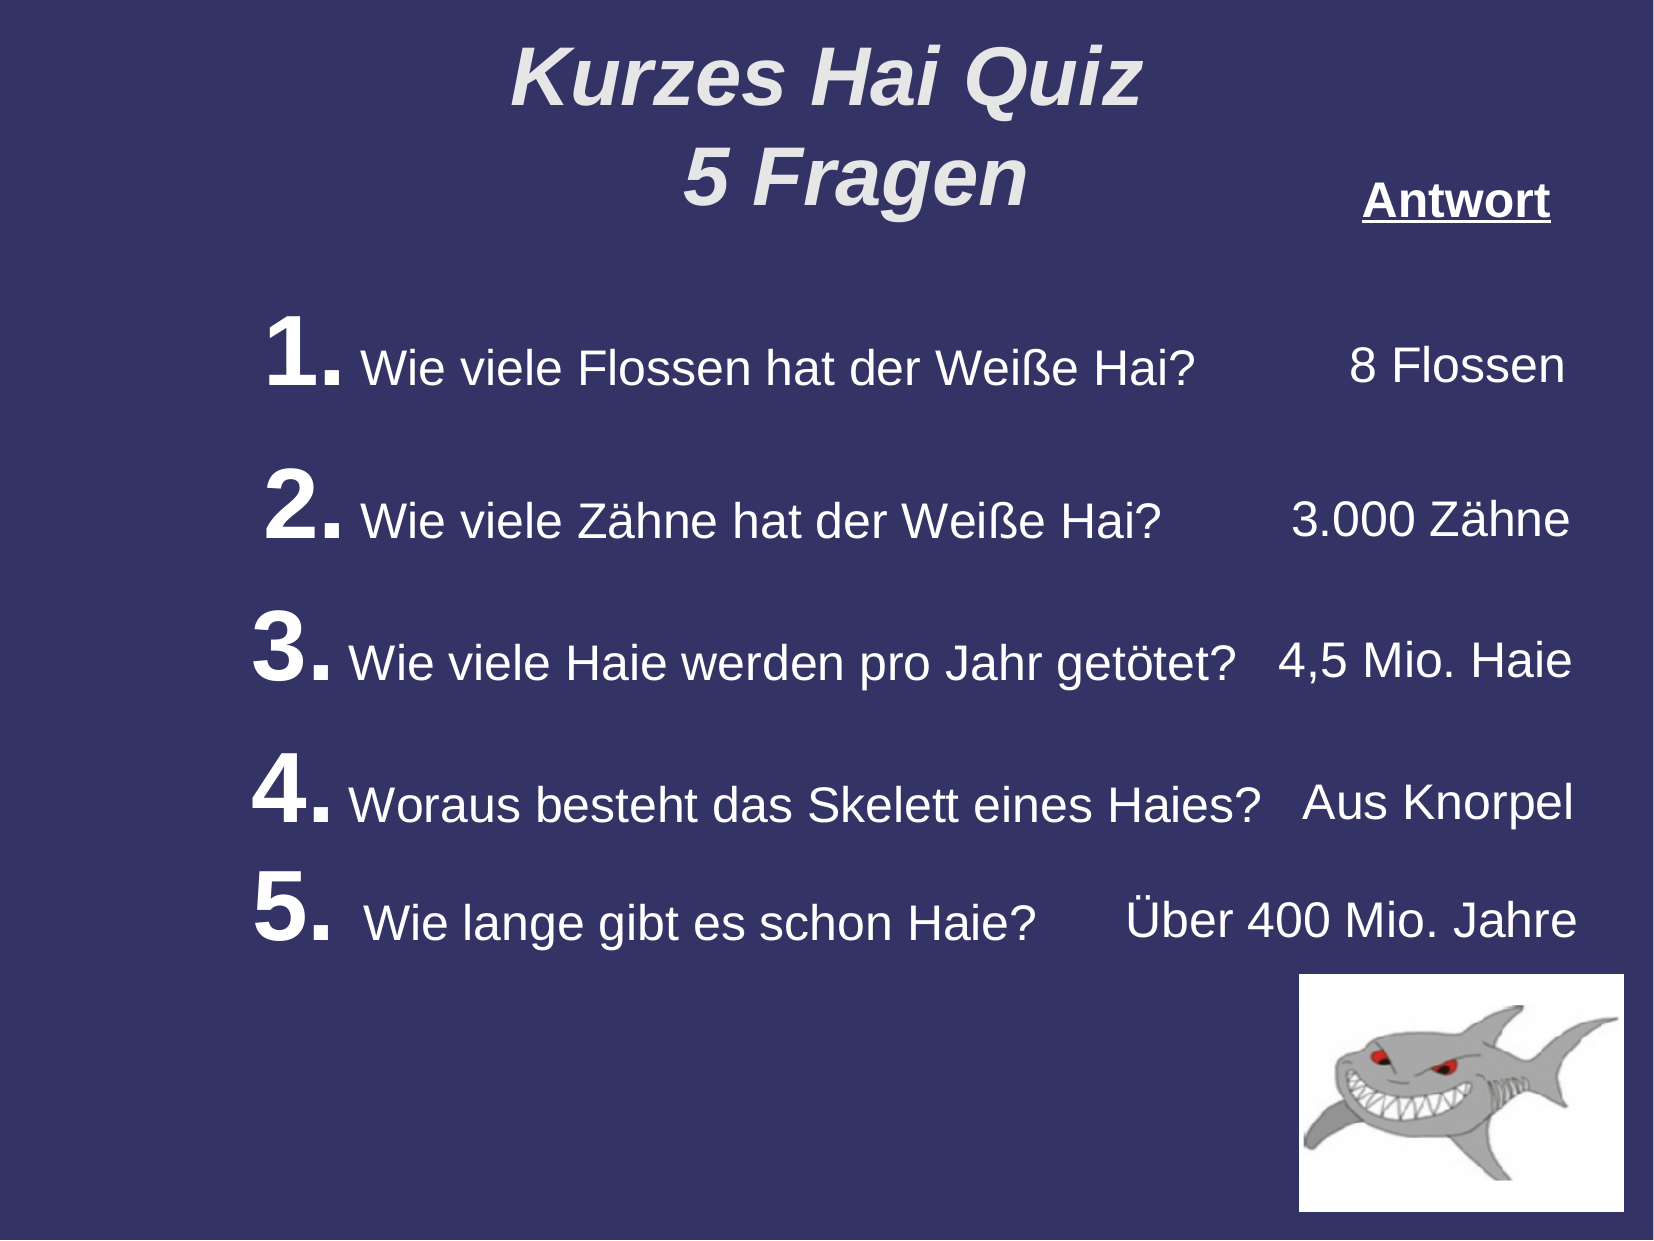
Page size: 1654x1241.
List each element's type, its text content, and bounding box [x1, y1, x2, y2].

text_box 5. Wie lange gibt es schon Haie? [237, 832, 1081, 968]
picture [1299, 974, 1624, 1212]
text_box 8 Flossen [1335, 324, 1582, 401]
text_box Über 400 Mio. Jahre [1110, 879, 1594, 956]
text_box 3. Wie viele Haie werden pro Jahr getötet? [237, 572, 1254, 709]
text_box Antwort [1346, 159, 1566, 235]
text_box 3.000 Zähne [1276, 478, 1587, 554]
text_box 1. Wie viele Flossen hat der Weiße Hai? [248, 277, 1212, 414]
text_box Aus Knorpel [1288, 761, 1590, 838]
title Kurzes Hai Quiz 5 Fragen [121, 19, 1534, 226]
text_box 2. Wie viele Zähne hat der Weiße Hai? [248, 430, 1179, 567]
text_box 4. Woraus besteht das Skelett eines Haies? [236, 714, 1278, 850]
text_box 4,5 Mio. Haie [1264, 620, 1589, 696]
